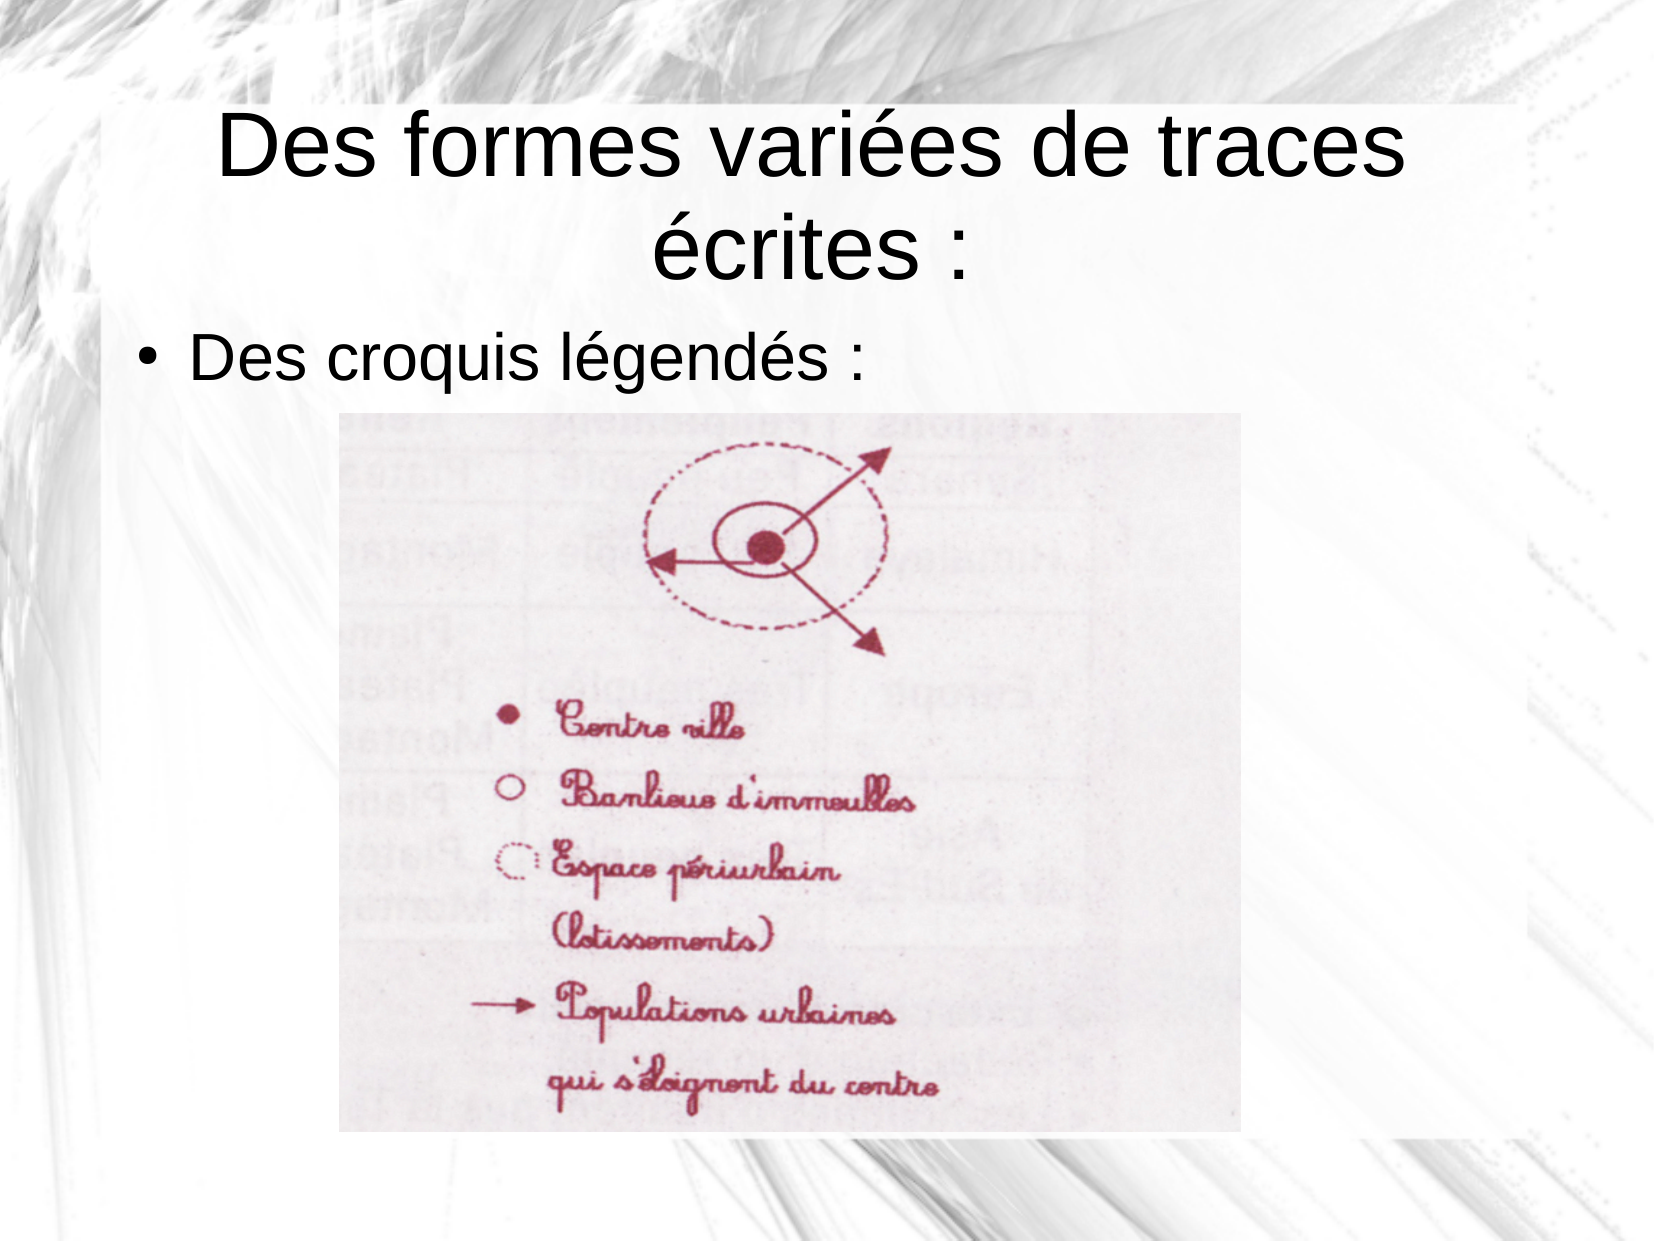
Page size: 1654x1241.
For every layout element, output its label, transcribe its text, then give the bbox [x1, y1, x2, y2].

picture [0, 0, 1654, 1241]
list Des croquis légendés : [118, 319, 1571, 1139]
title Des formes variées de traces écrites : [118, 93, 1506, 299]
